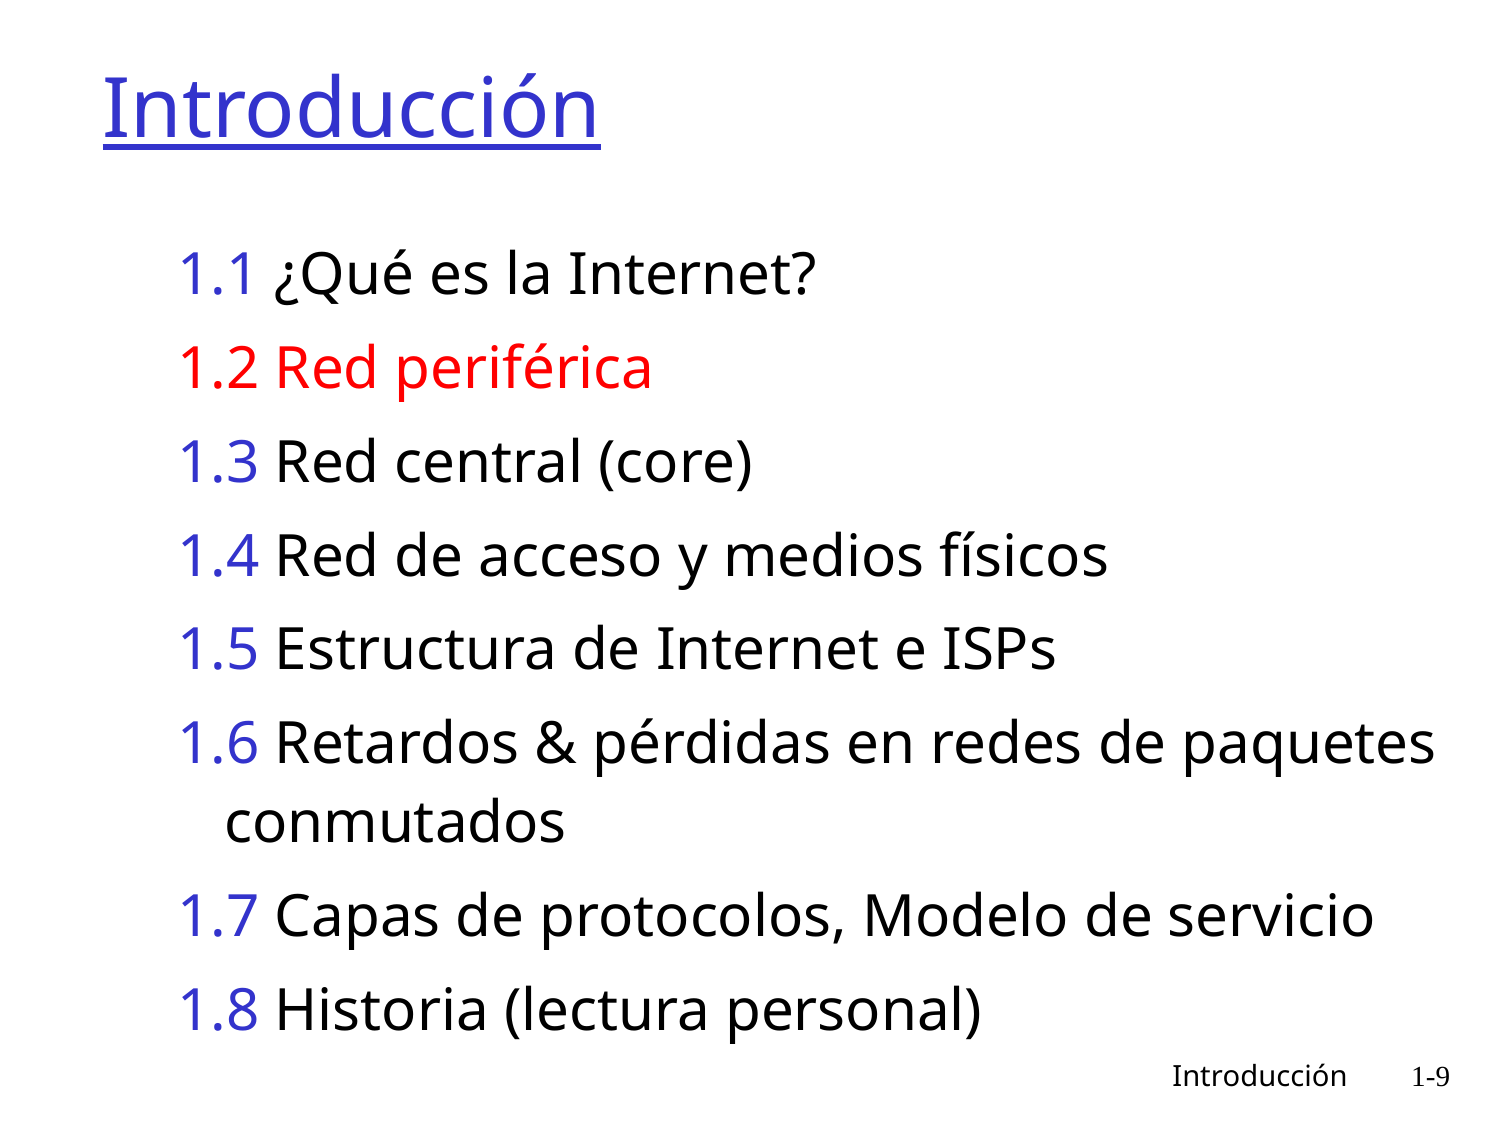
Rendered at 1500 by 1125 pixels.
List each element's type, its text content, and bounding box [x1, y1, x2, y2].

title Introducción [87, 16, 1463, 196]
text_box Introducción [887, 1050, 1362, 1125]
text_box 1-<number> [1362, 1050, 1466, 1125]
list 1.1 ¿Qué es la Internet? 1.2 Red periférica 1.3 Red central (core) 1.4 Red de acceso y medios físicos 1.5 Estructura de Internet e ISPs 1.6 Retardos & pérdidas en redes de paquetes conmutados 1.7 Capas de protocolos, Modelo de servicio 1.8 Historia (lectura personal) [87, 224, 1463, 1020]
